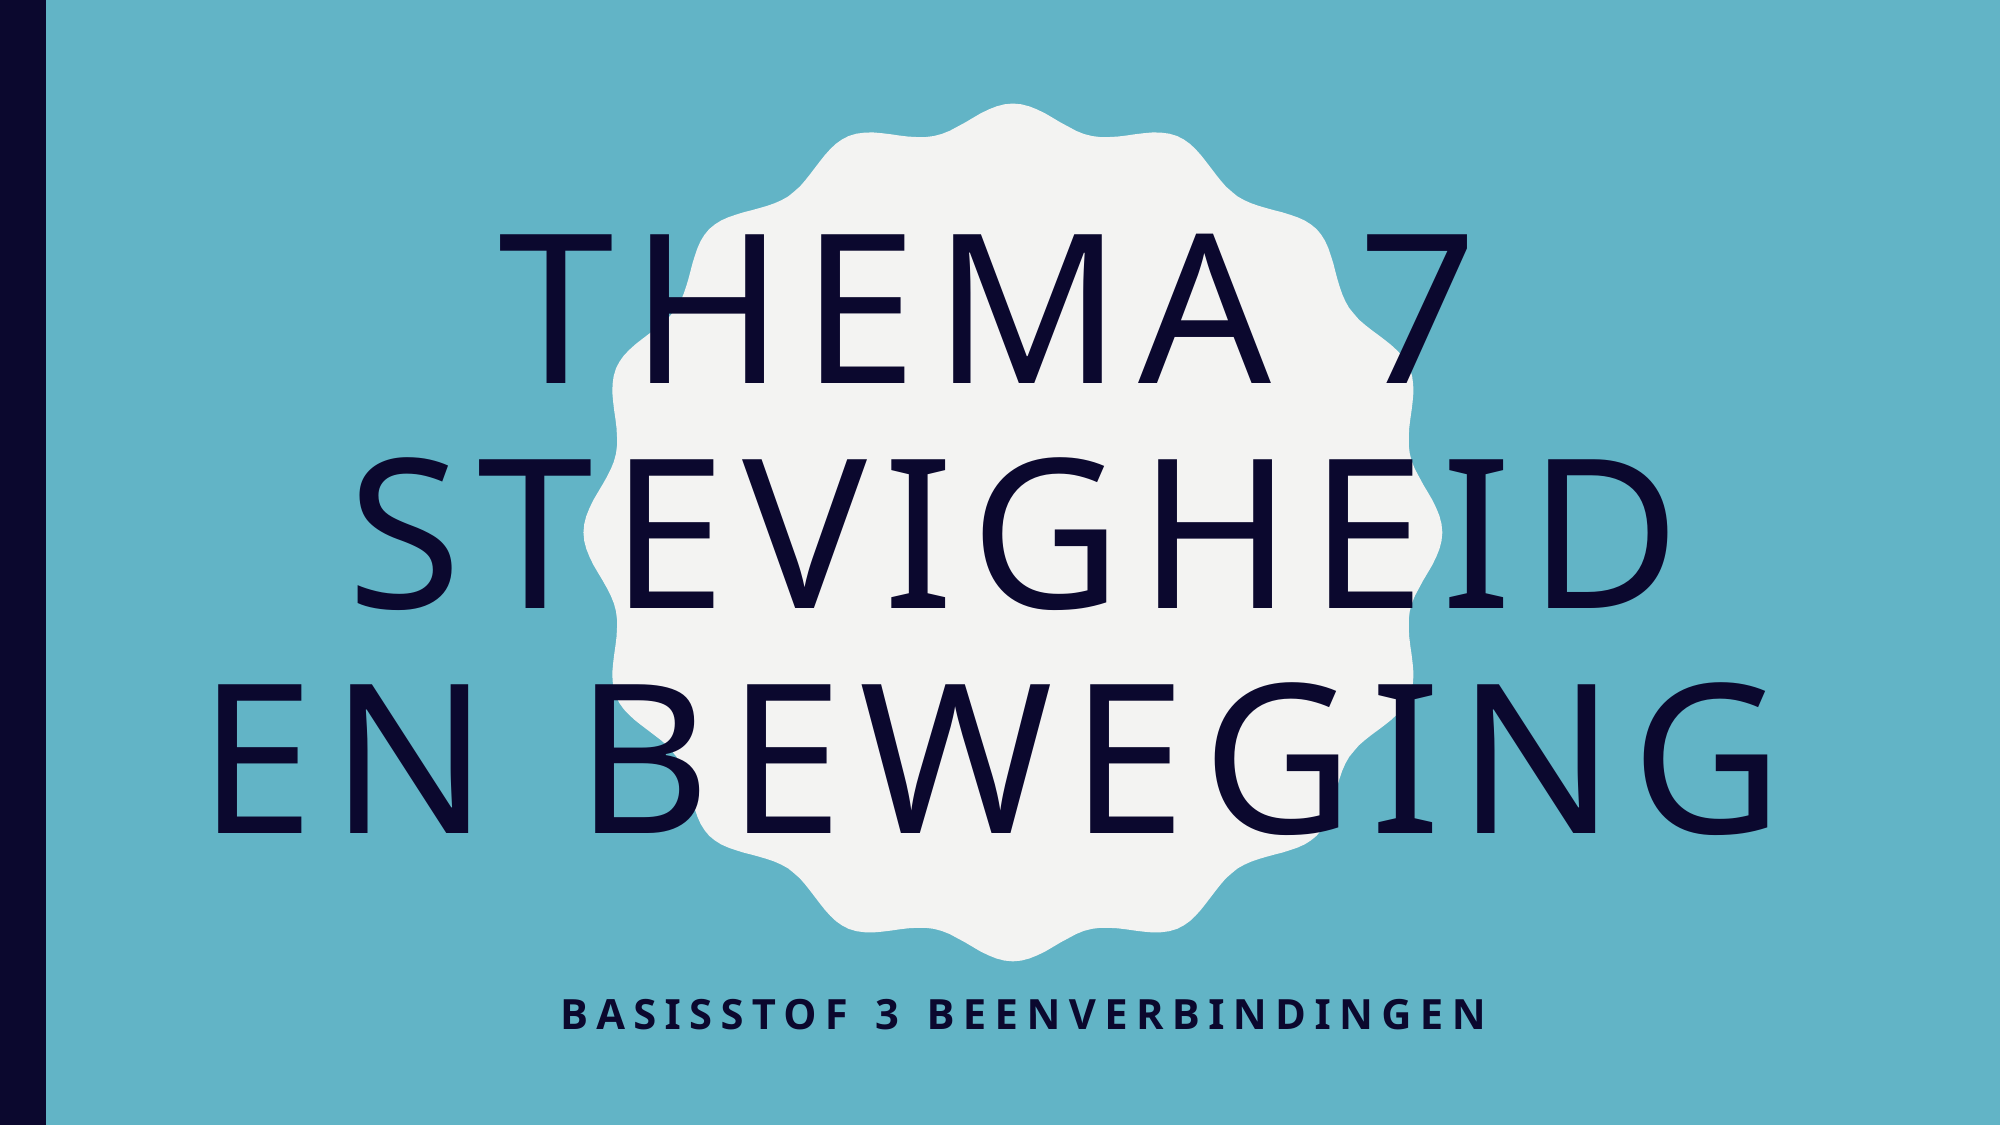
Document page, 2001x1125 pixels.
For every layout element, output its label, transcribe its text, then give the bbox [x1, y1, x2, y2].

title Thema 7 Stevigheid en beweging [176, 180, 1870, 902]
subtitle Basisstof 3 Beenverbindingen [363, 980, 1684, 1103]
